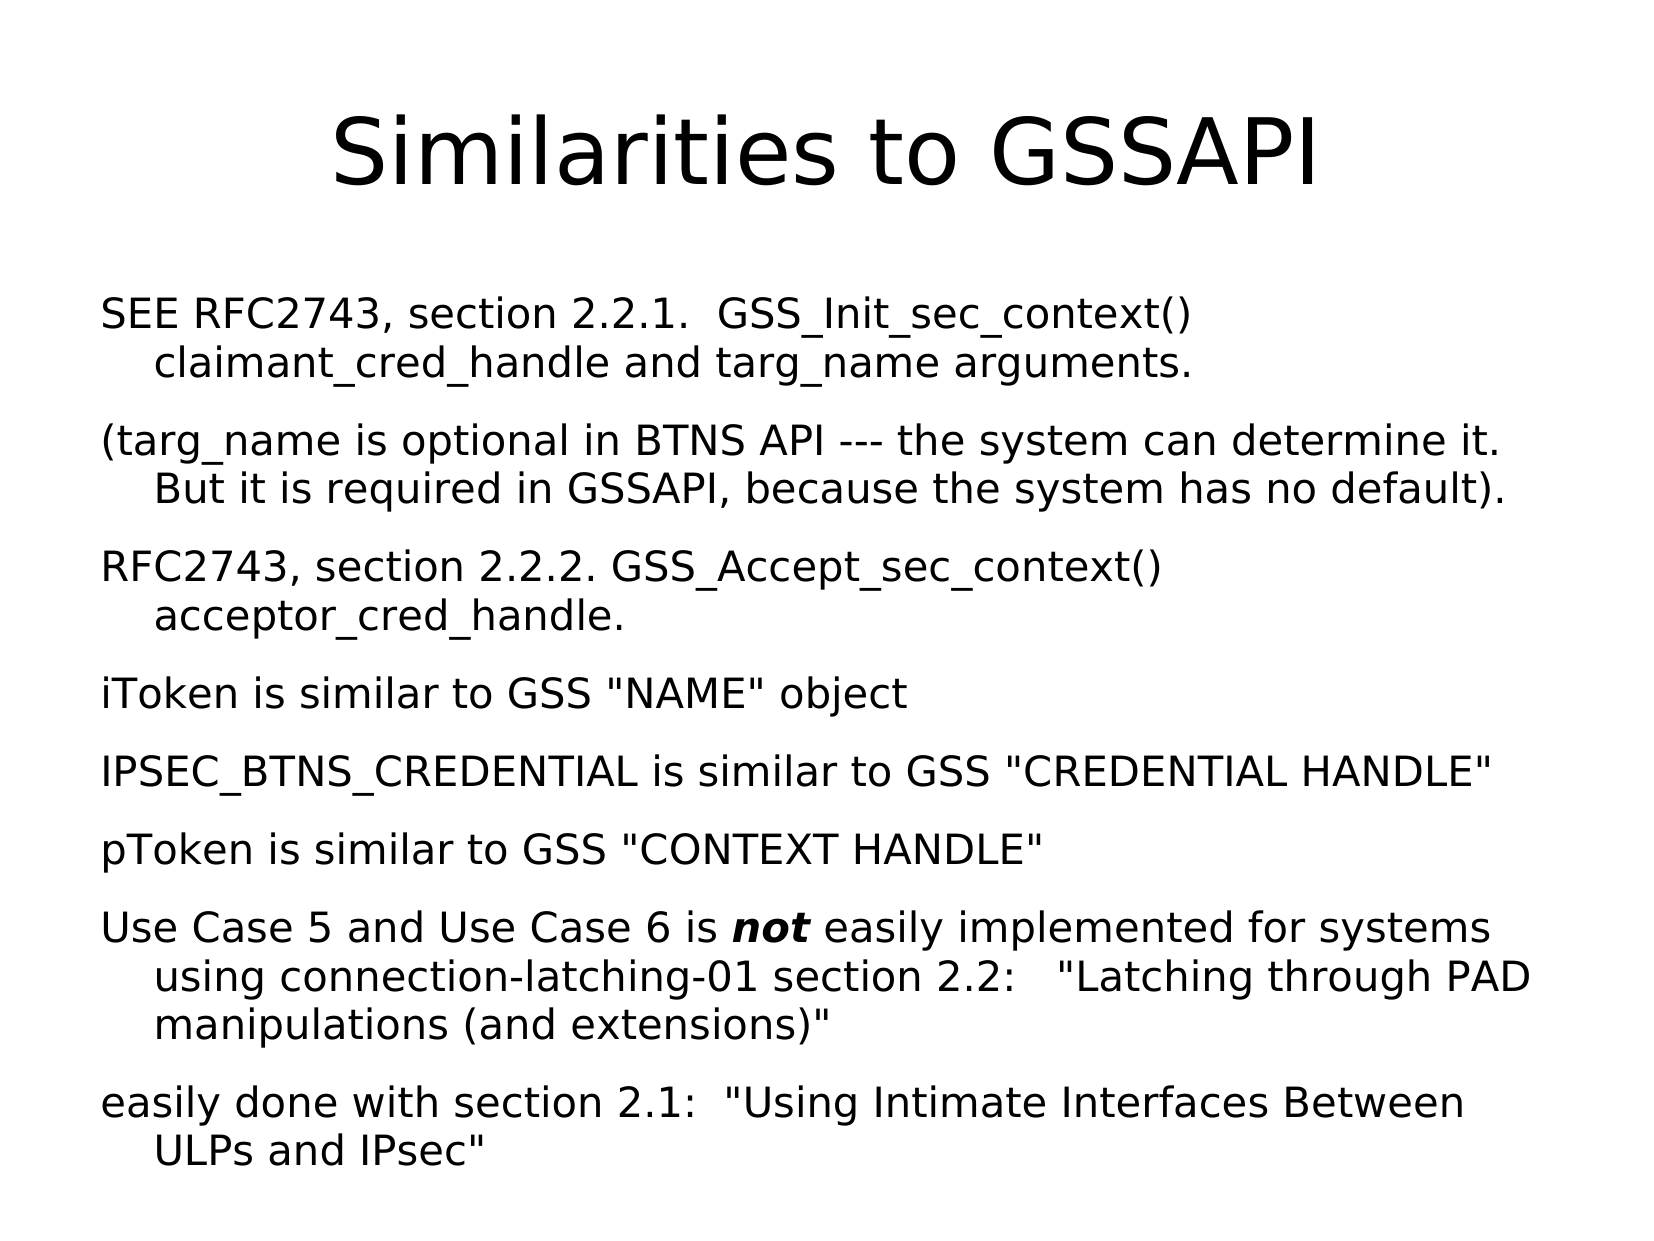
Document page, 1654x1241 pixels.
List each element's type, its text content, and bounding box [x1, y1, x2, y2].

title Similarities to GSSAPI [82, 56, 1571, 250]
list SEE RFC2743, section 2.2.1. GSS_Init_sec_context() claimant_cred_handle and targ_name arguments. (targ_name is optional in BTNS API --- the system can determine it. But it is required in GSSAPI, because the system has no default). RFC2743, section 2.2.2. GSS_Accept_sec_context() acceptor_cred_handle. iToken is similar to GSS "NAME" object IPSEC_BTNS_CREDENTIAL is similar to GSS "CREDENTIAL HANDLE" pToken is similar to GSS "CONTEXT HANDLE" Use Case 5 and Use Case 6 is not easily implemented for systems using connection-latching-01 section 2.2: "Latching through PAD manipulations (and extensions)" easily done with section 2.1: "Using Intimate Interfaces Between ULPs and IPsec" [82, 290, 1571, 1176]
